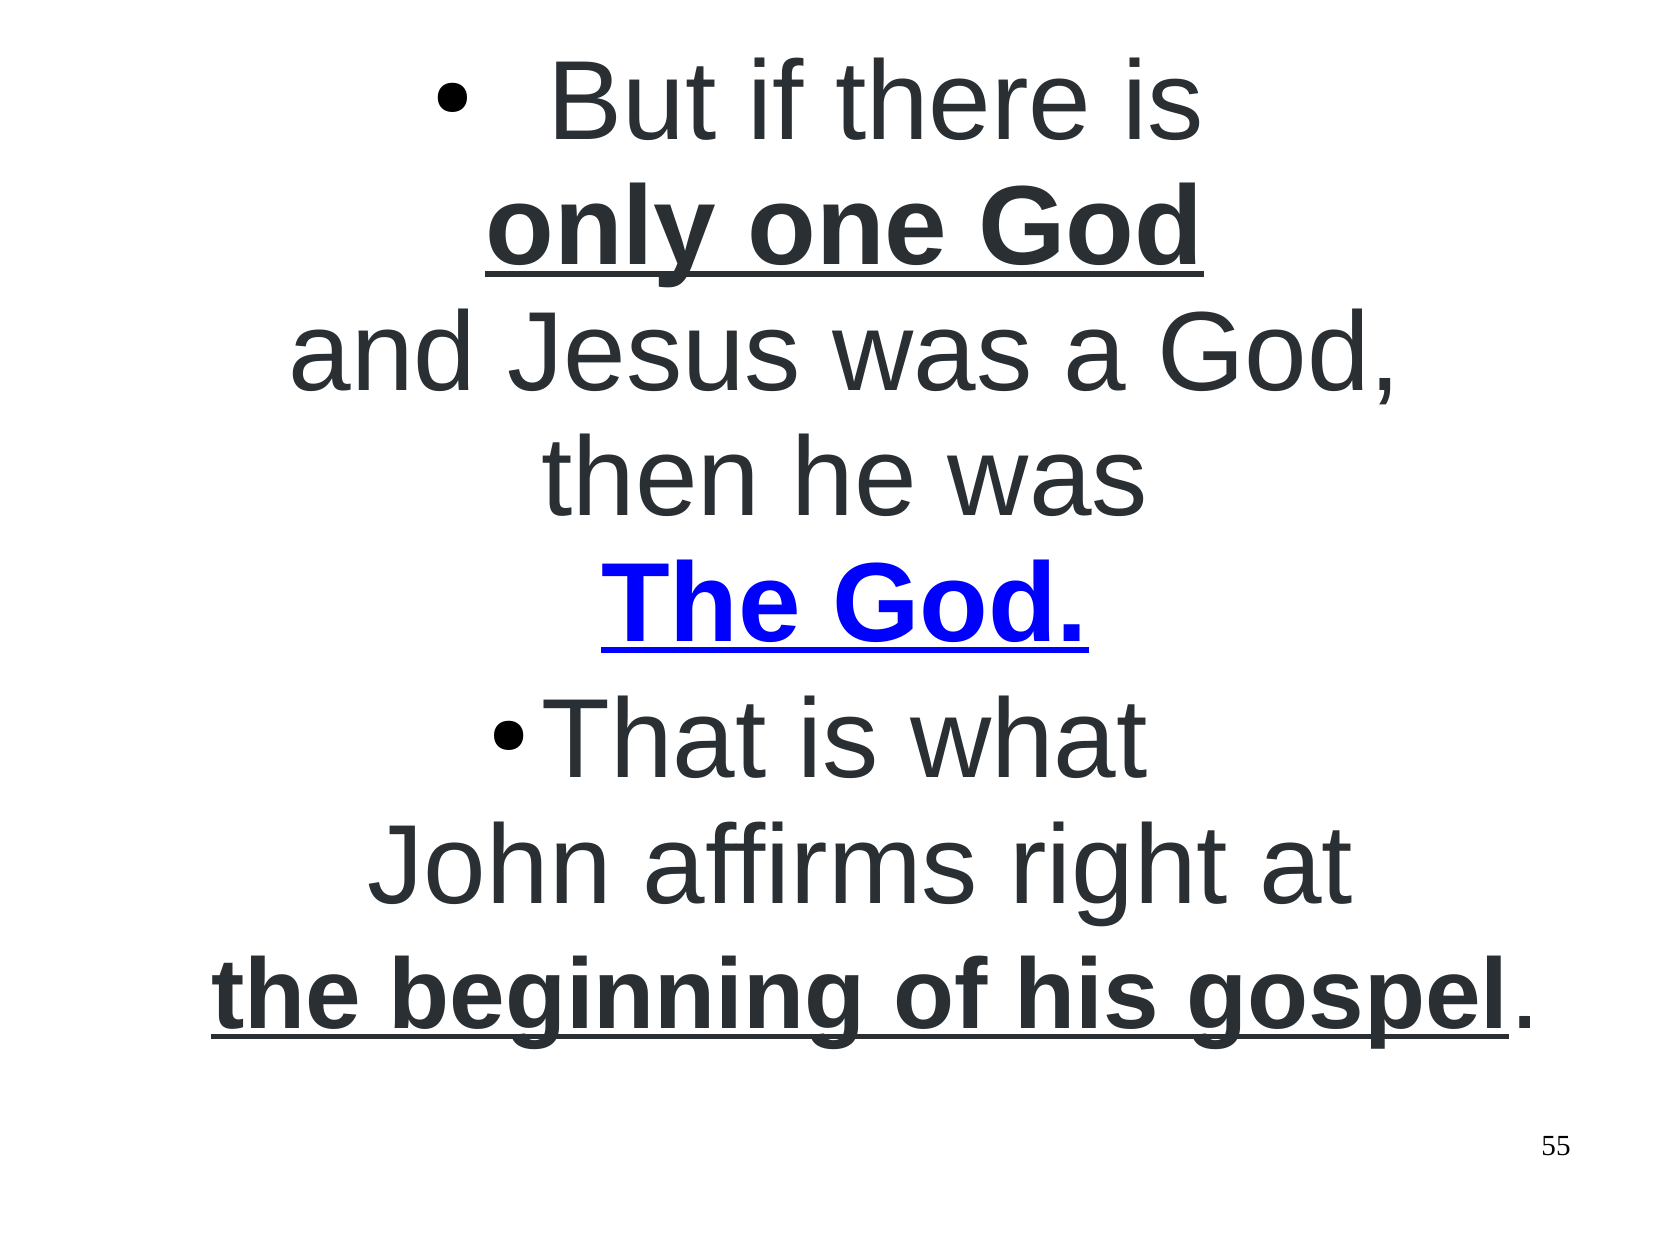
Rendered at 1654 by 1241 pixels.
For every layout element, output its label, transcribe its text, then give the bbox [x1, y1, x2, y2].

list But if there is only one God and Jesus was a God, then he was The God. That is what John affirms right at the beginning of his gospel. [37, 37, 1613, 1238]
